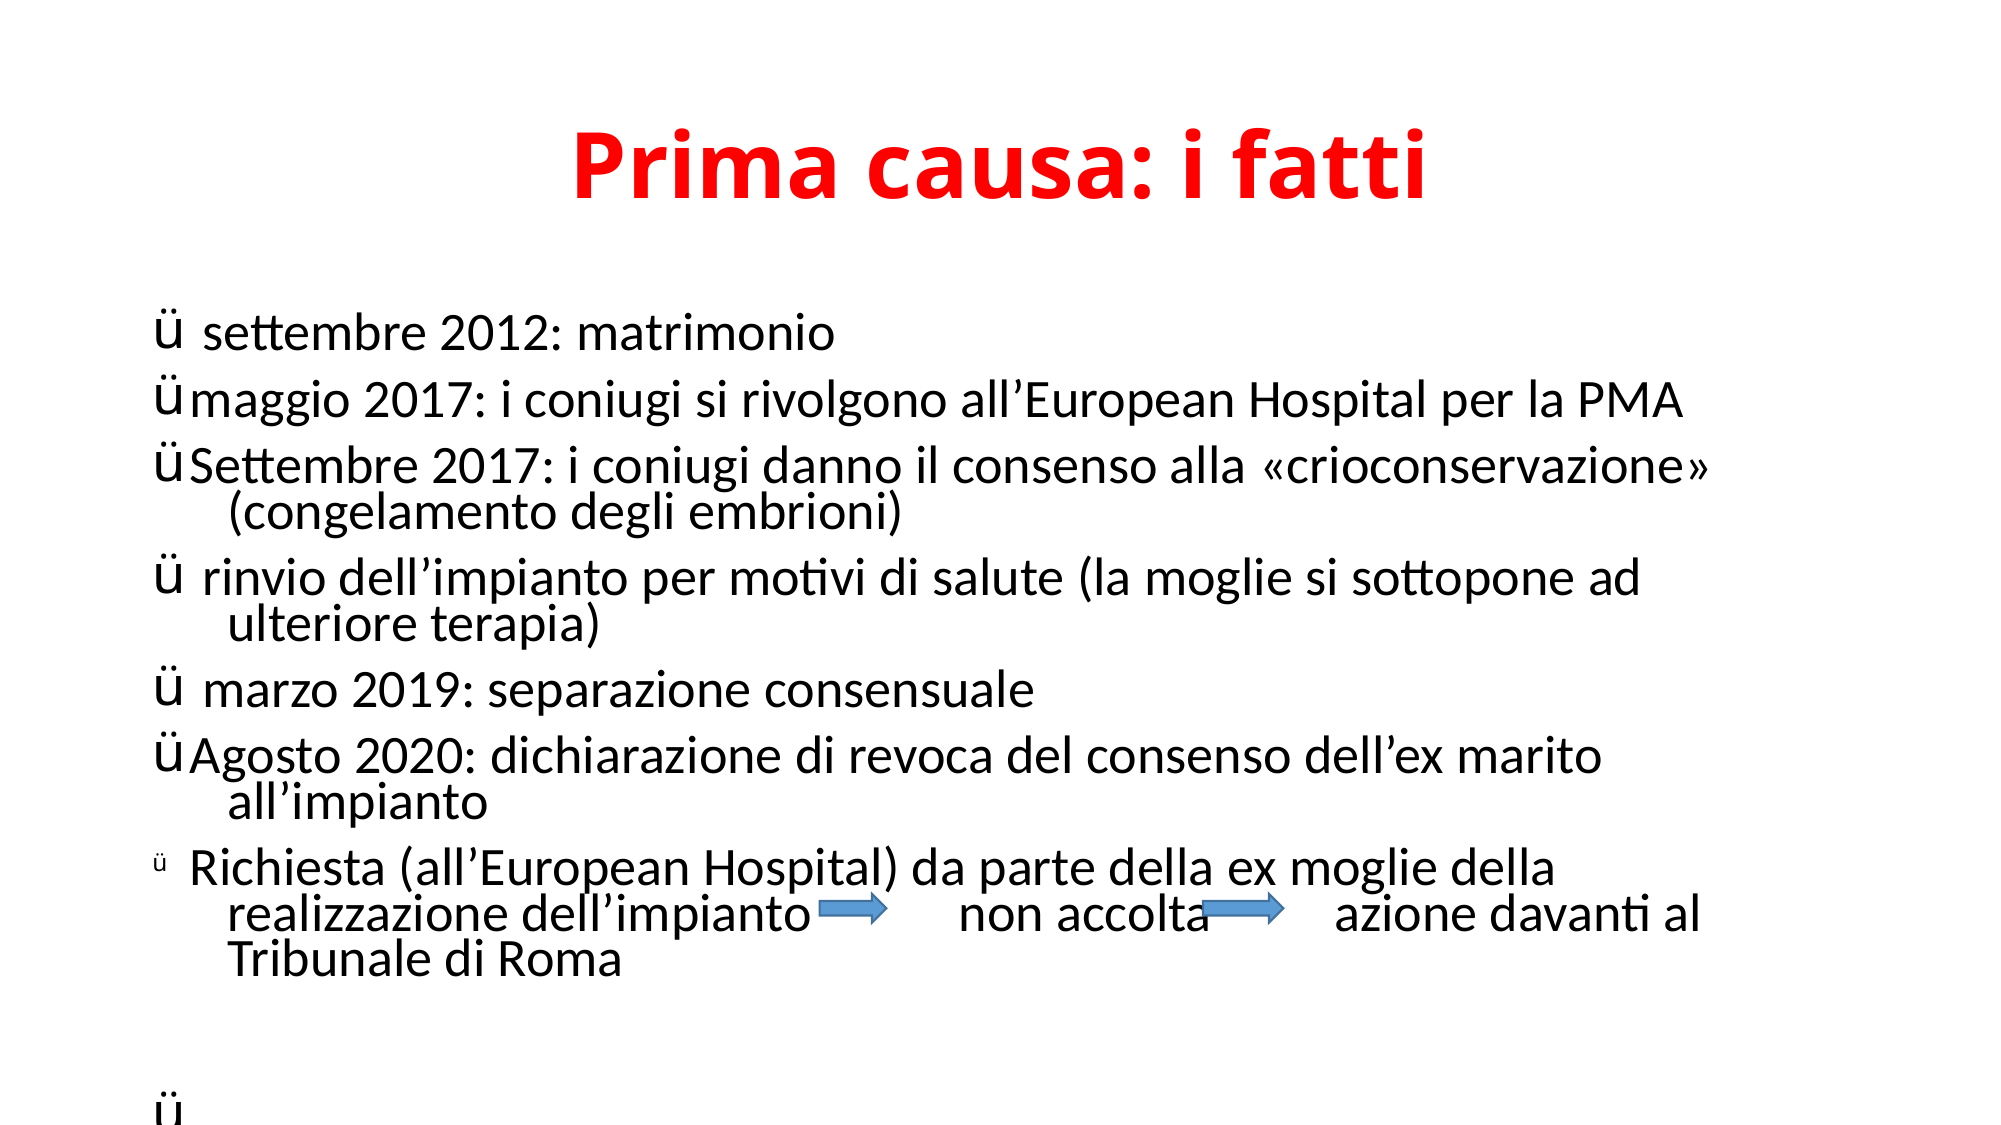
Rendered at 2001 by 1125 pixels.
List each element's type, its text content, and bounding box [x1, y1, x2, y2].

text_box [819, 893, 887, 923]
text_box [1203, 893, 1284, 923]
title Prima causa: i fatti [137, 59, 1863, 278]
list settembre 2012: matrimonio maggio 2017: i coniugi si rivolgono all’European Hospital per la PMA Settembre 2017: i coniugi danno il consenso alla «crioconservazione» (congelamento degli embrioni) rinvio dell’impianto per motivi di salute (la moglie si sottopone ad ulteriore terapia) marzo 2019: separazione consensuale Agosto 2020: dichiarazione di revoca del consenso dell’ex marito all’impianto Richiesta (all’European Hospital) da parte della ex moglie della realizzazione dell’impianto non accolta azione davanti al Tribunale di Roma [137, 307, 1863, 1021]
